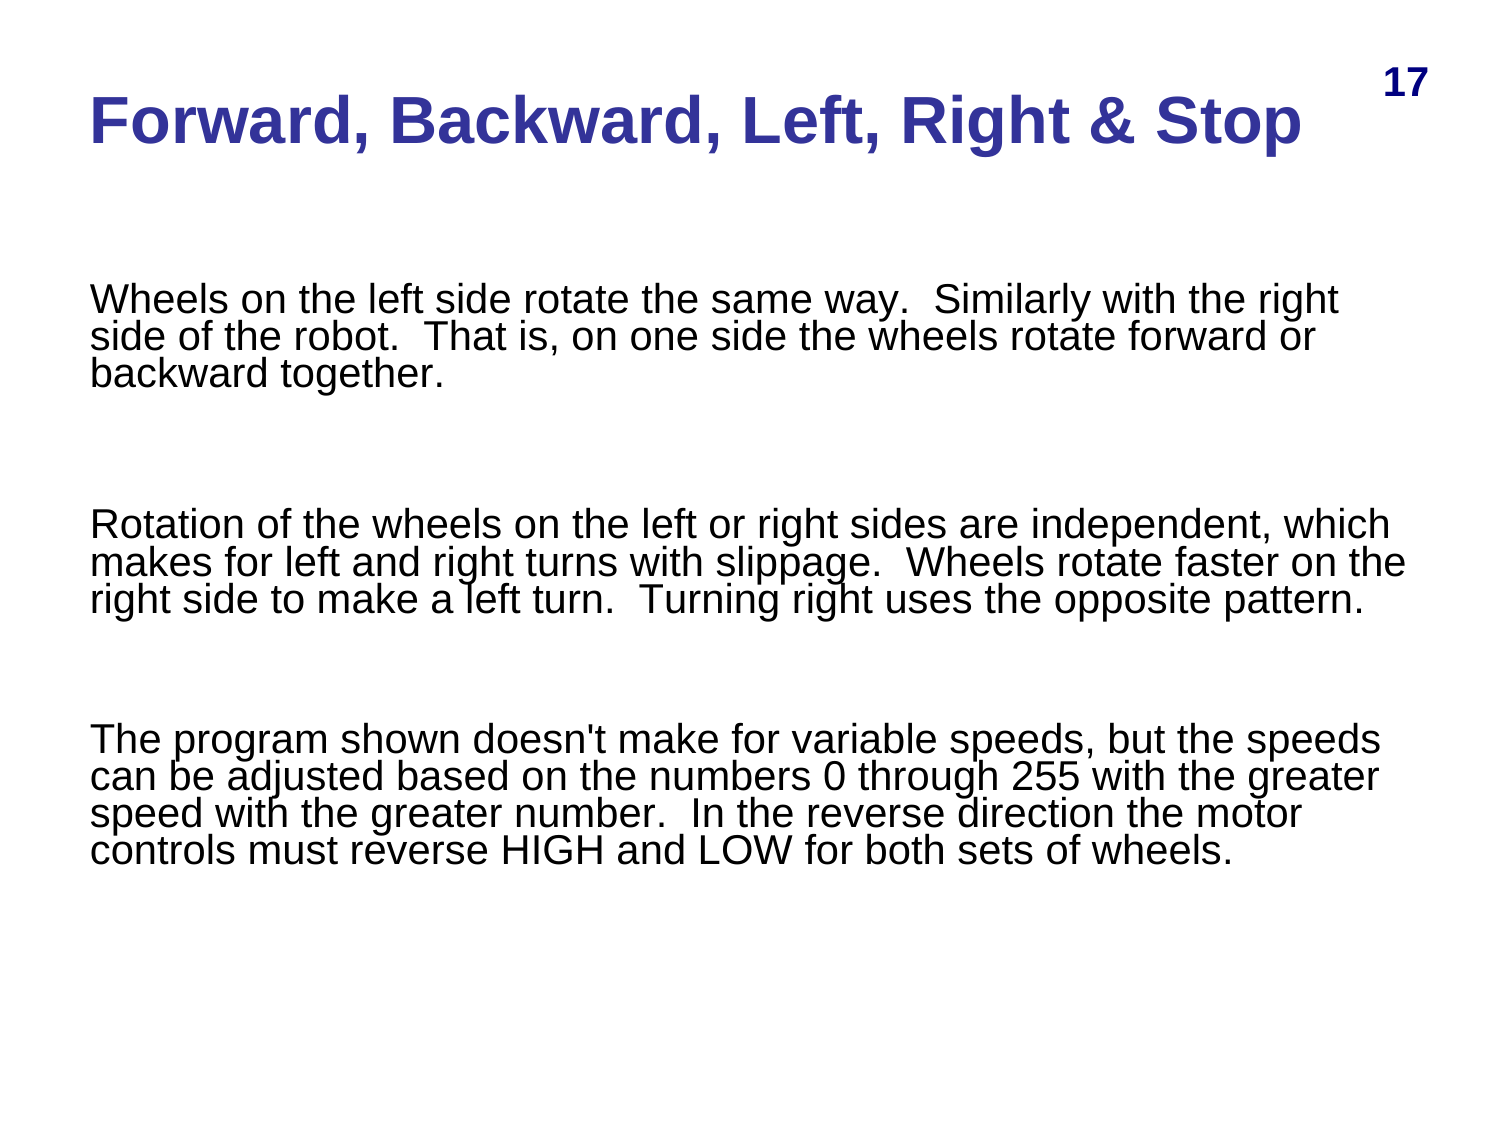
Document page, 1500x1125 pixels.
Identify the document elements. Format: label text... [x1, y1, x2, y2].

text_box Rotation of the wheels on the left or right sides are independent, which makes for left and right turns with slippage. Wheels rotate faster on the right side to make a left turn. Turning right uses the opposite pattern. [0, 501, 1426, 638]
text_box 17 [1350, 47, 1463, 113]
text_box Wheels on the left side rotate the same way. Similarly with the right side of the robot. That is, on one side the wheels rotate forward or backward together. [0, 276, 1426, 413]
text_box The program shown doesn't make for variable speeds, but the speeds can be adjusted based on the numbers 0 through 255 with the greater speed with the greater number. In the reverse direction the motor controls must reverse HIGH and LOW for both sets of wheels. [0, 716, 1426, 890]
title Forward, Backward, Left, Right & Stop [75, 75, 1351, 166]
